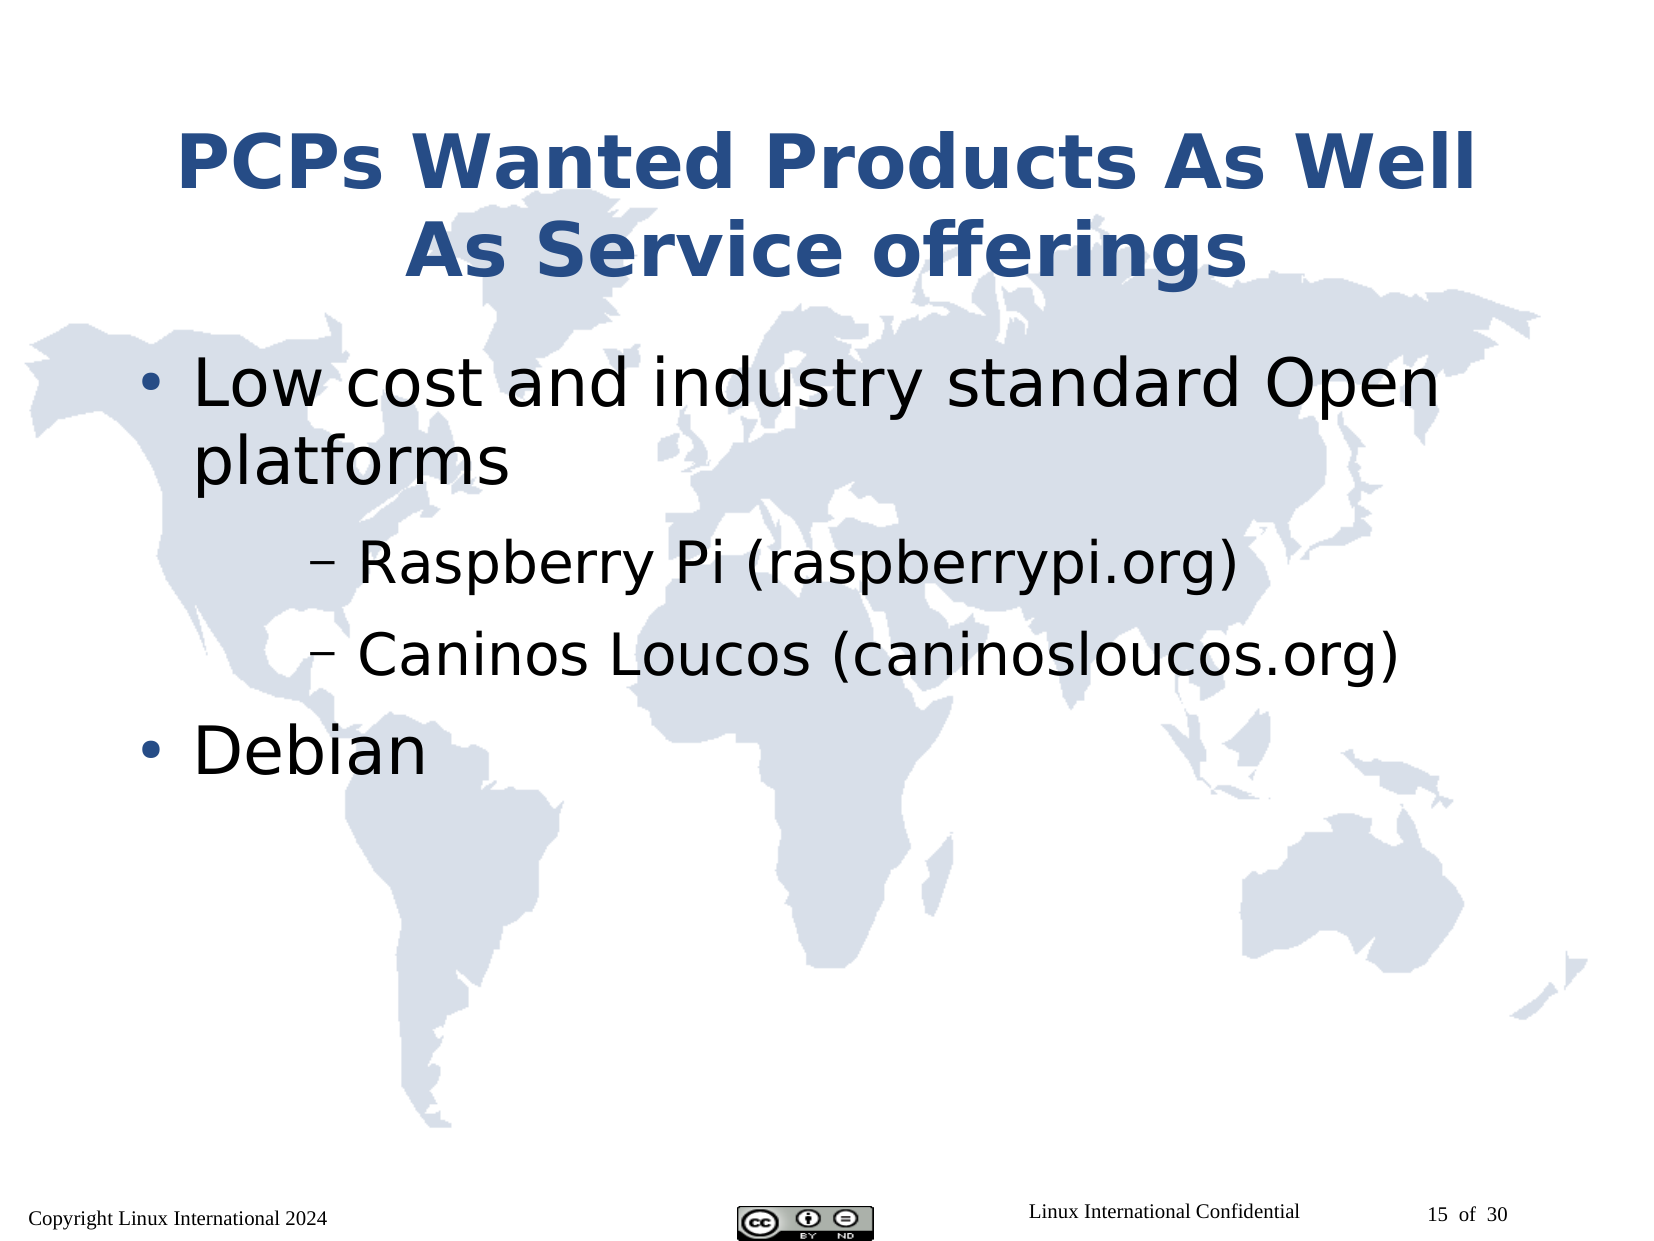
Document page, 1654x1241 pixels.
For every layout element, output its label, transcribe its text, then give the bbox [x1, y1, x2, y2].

picture [0, 108, 1616, 1164]
picture [737, 1206, 874, 1241]
list Low cost and industry standard Open platforms Raspberry Pi (raspberrypi.org) Caninos Loucos (caninosloucos.org) Debian [121, 344, 1534, 1127]
title PCPs Wanted Products As Well As Service offerings [121, 102, 1534, 310]
